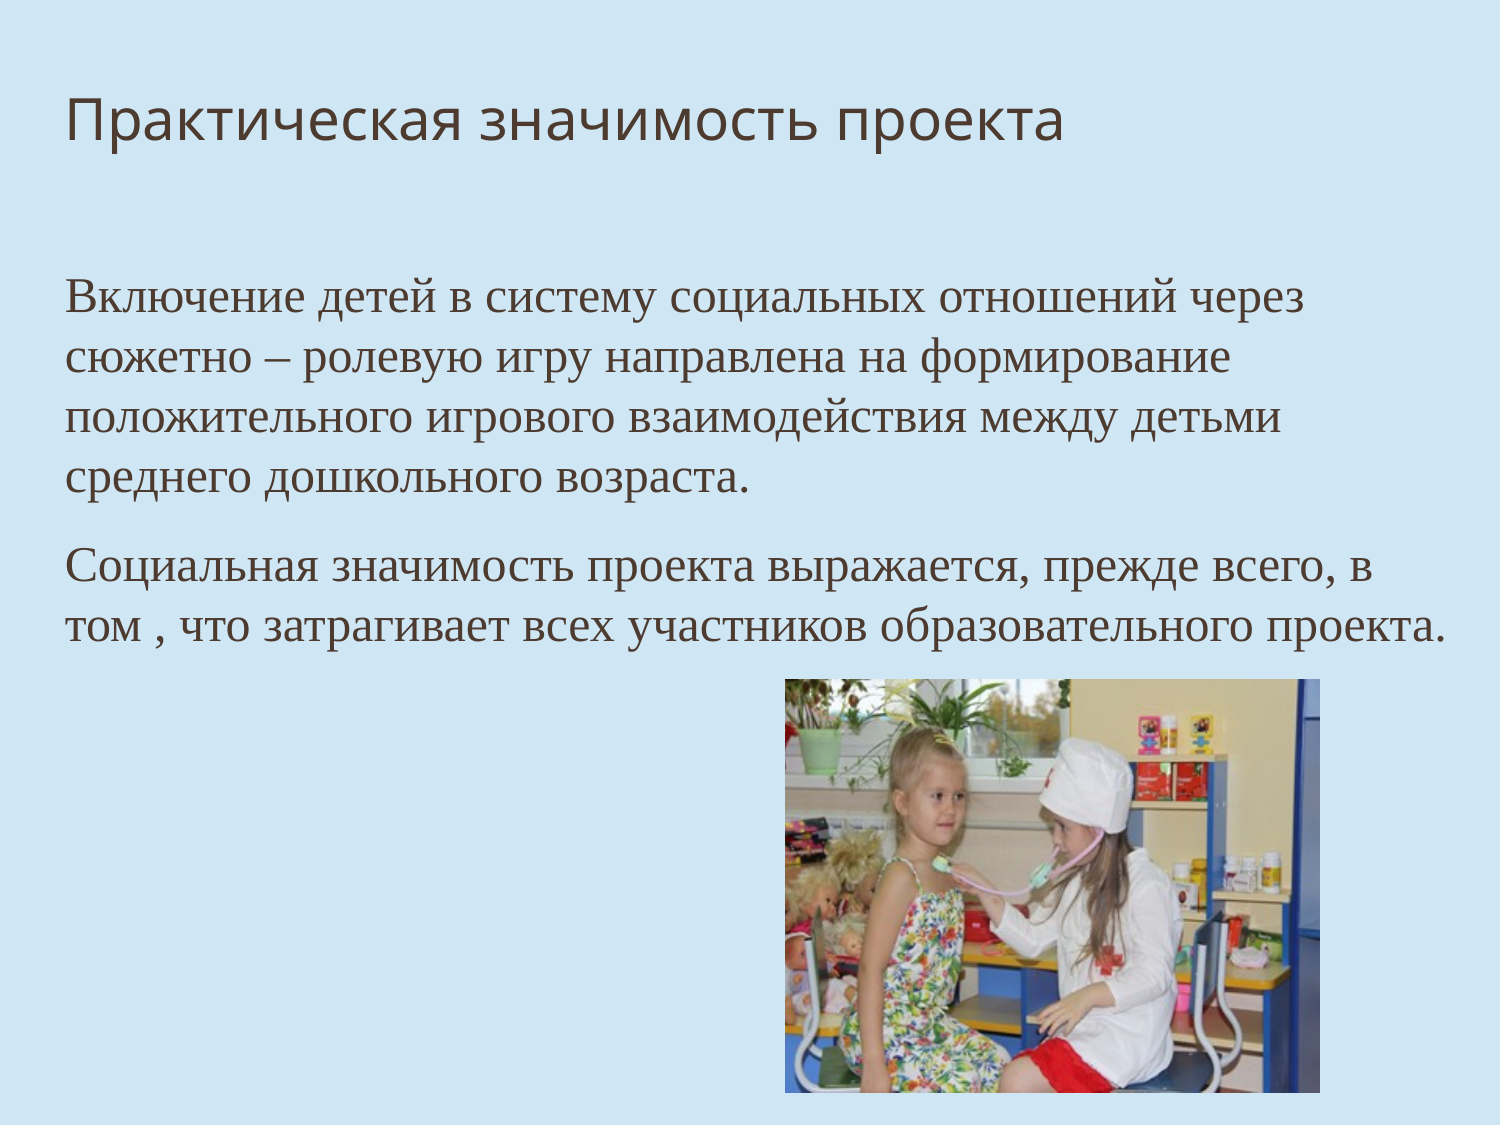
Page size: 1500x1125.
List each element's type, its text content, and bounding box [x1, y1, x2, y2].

title Практическая значимость проекта [50, 75, 1475, 213]
picture [785, 679, 1320, 1093]
list Включение детей в систему социальных отношений через сюжетно – ролевую игру направлена на формирование положительного игрового взаимодействия между детьми среднего дошкольного возраста. Социальная значимость проекта выражается, прежде всего, в том , что затрагивает всех участников образовательного проекта. [50, 254, 1475, 998]
